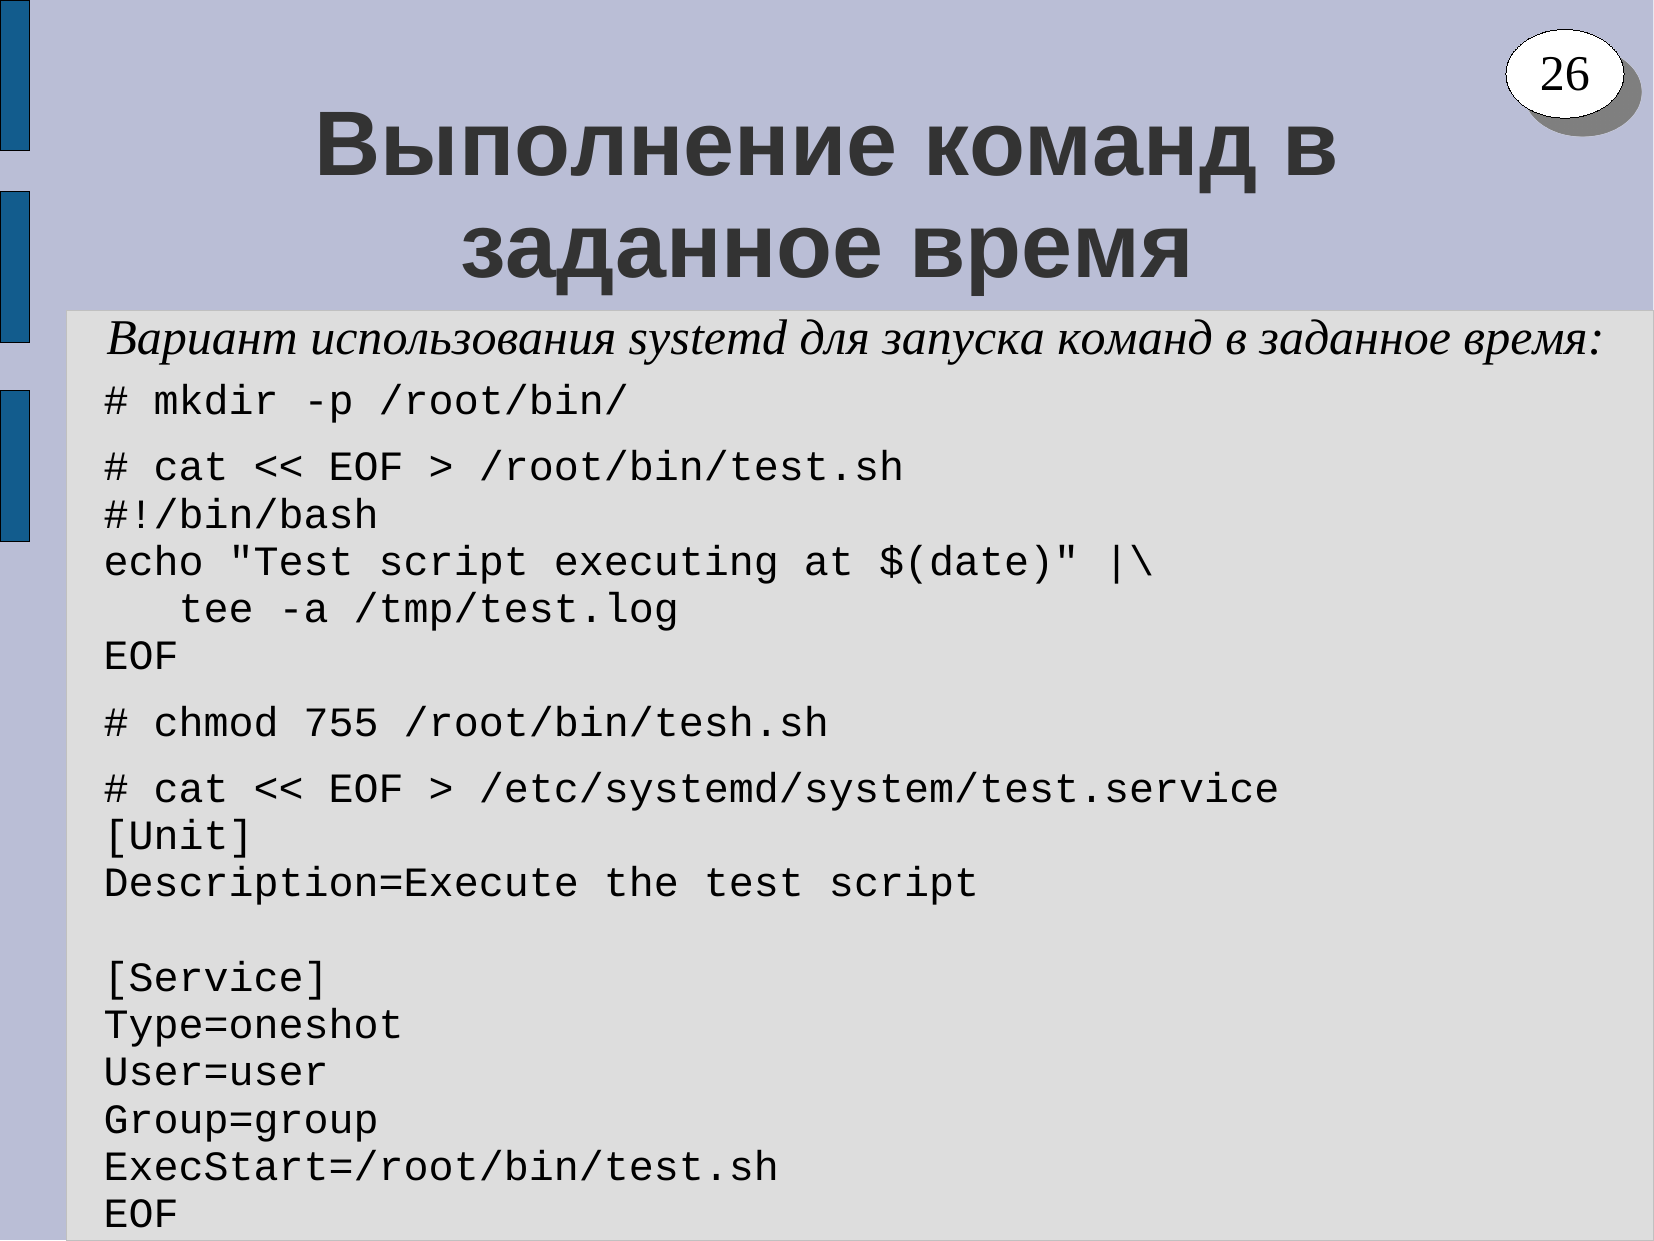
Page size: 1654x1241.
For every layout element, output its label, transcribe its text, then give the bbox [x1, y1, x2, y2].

text_box Вариант использования systemd для запуска команд в заданное время: # mkdir -p /root/bin/ # cat << EOF > /root/bin/test.sh #!/bin/bash echo "Test script executing at $(date)" |\ tee -a /tmp/test.log EOF # chmod 755 /root/bin/tesh.sh # cat << EOF > /etc/systemd/system/test.service [Unit] Description=Execute the test script [Service] Type=oneshot User=user Group=group ExecStart=/root/bin/test.sh EOF [88, 310, 1617, 1241]
title Выполнение команд в заданное время [121, 91, 1534, 299]
text_box 26 [1505, 29, 1625, 119]
